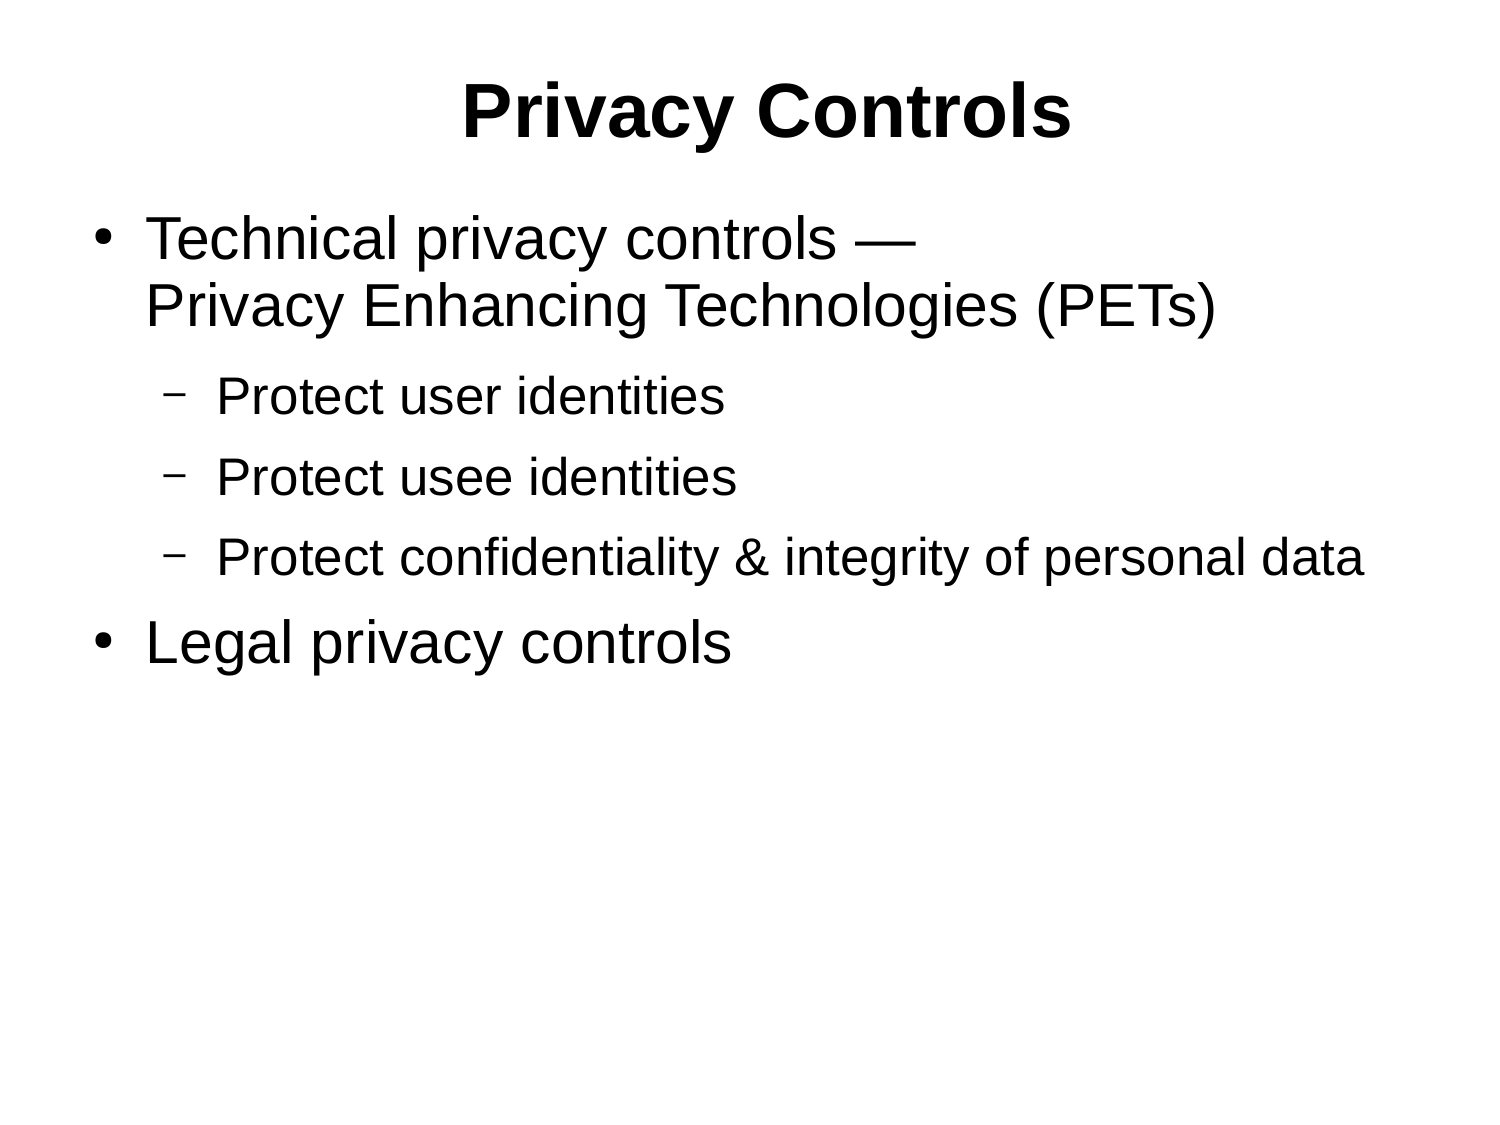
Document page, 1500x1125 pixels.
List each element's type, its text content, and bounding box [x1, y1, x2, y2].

title Privacy Controls [75, 44, 1425, 177]
list Technical privacy controls — Privacy Enhancing Technologies (PETs) Protect user identities Protect usee identities Protect confidentiality & integrity of personal data Legal privacy controls [75, 204, 1395, 1075]
